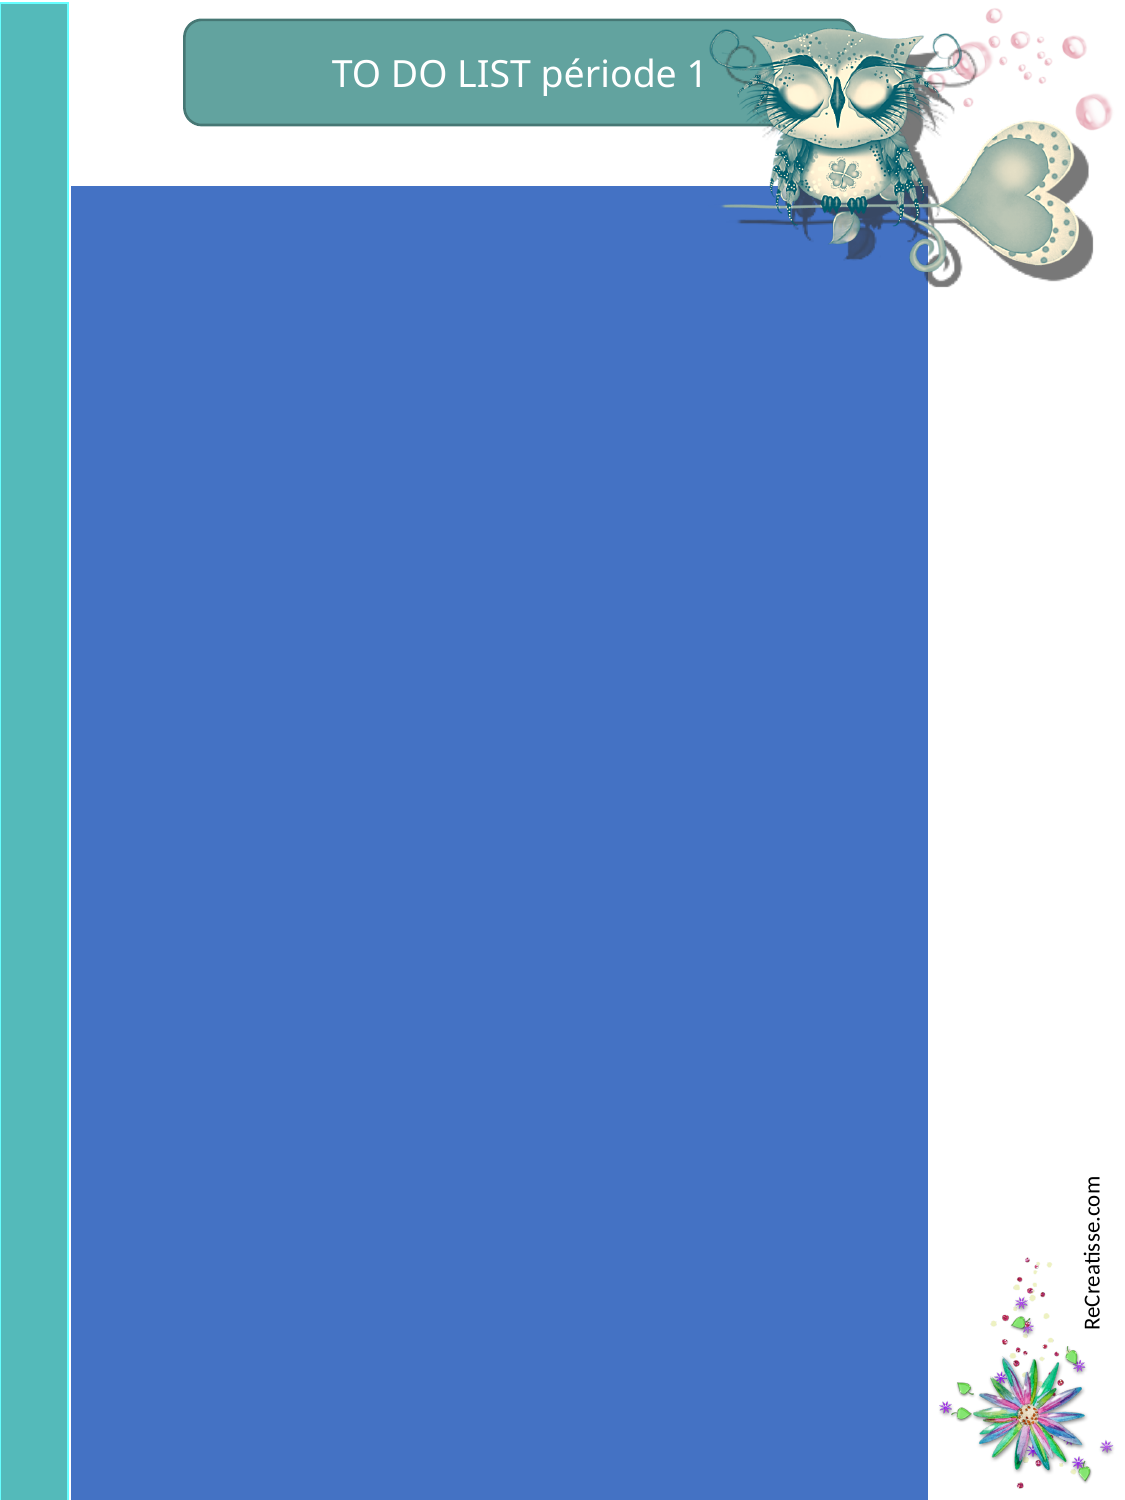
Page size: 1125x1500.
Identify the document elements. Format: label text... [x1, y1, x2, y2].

table_cell [71, 925, 928, 1008]
table_cell [71, 843, 928, 925]
table_cell [71, 1172, 928, 1254]
table_cell [71, 1254, 928, 1336]
table_cell [71, 268, 928, 350]
table_cell [71, 597, 928, 679]
table_cell [71, 515, 928, 597]
table_cell [71, 1418, 928, 1500]
table_cell [71, 350, 928, 433]
picture [706, 0, 1125, 272]
table_header [71, 186, 706, 268]
table_cell [71, 433, 928, 515]
text_box [0, 3, 68, 1500]
table_cell [71, 679, 928, 761]
text_box ReCreatisse.com [1069, 1161, 1112, 1345]
picture [937, 1257, 1116, 1489]
table_cell [71, 761, 928, 843]
table_cell [71, 1008, 928, 1090]
table_cell [71, 1336, 928, 1418]
table_cell [71, 1090, 928, 1172]
text_box TO DO LIST période 1 [184, 19, 854, 126]
